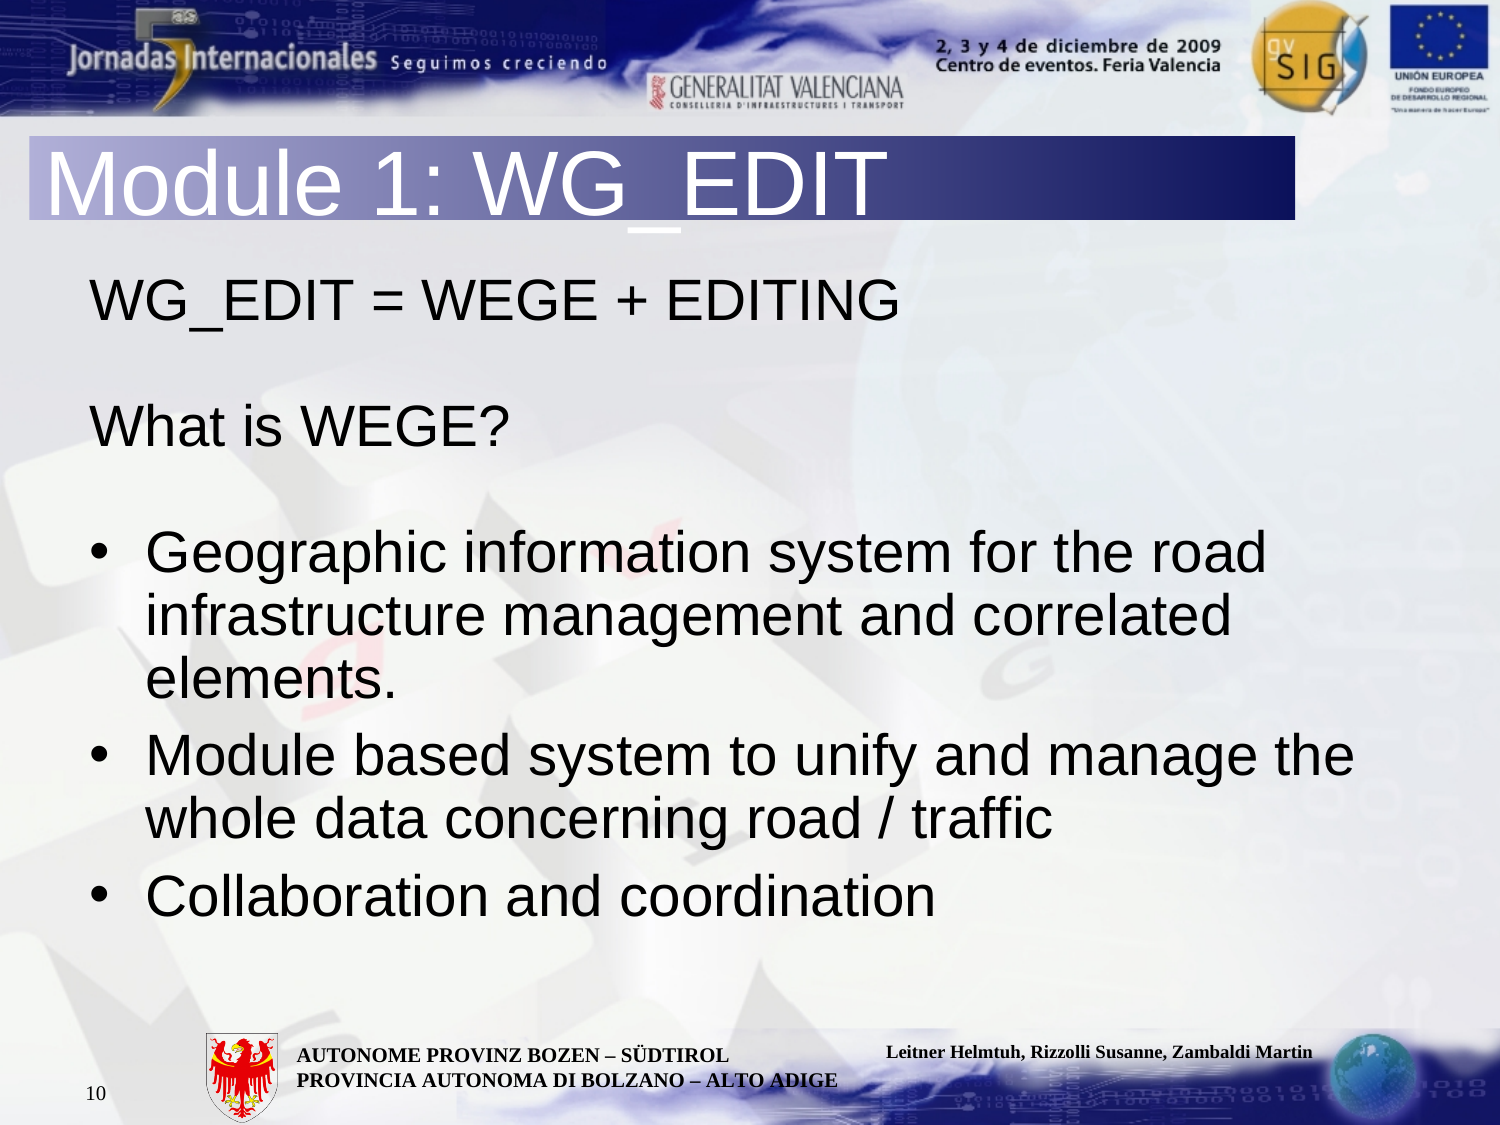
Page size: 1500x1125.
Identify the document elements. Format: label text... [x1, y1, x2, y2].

picture [0, 0, 1500, 1125]
list WG_EDIT = WEGE + EDITING What is WEGE? Geographic information system for the road infrastructure management and correlated elements. Module based system to unify and manage the whole data concerning road / traffic Collaboration and coordination [75, 262, 1426, 1016]
text_box Module 1: WG_EDIT [29, 136, 1296, 220]
